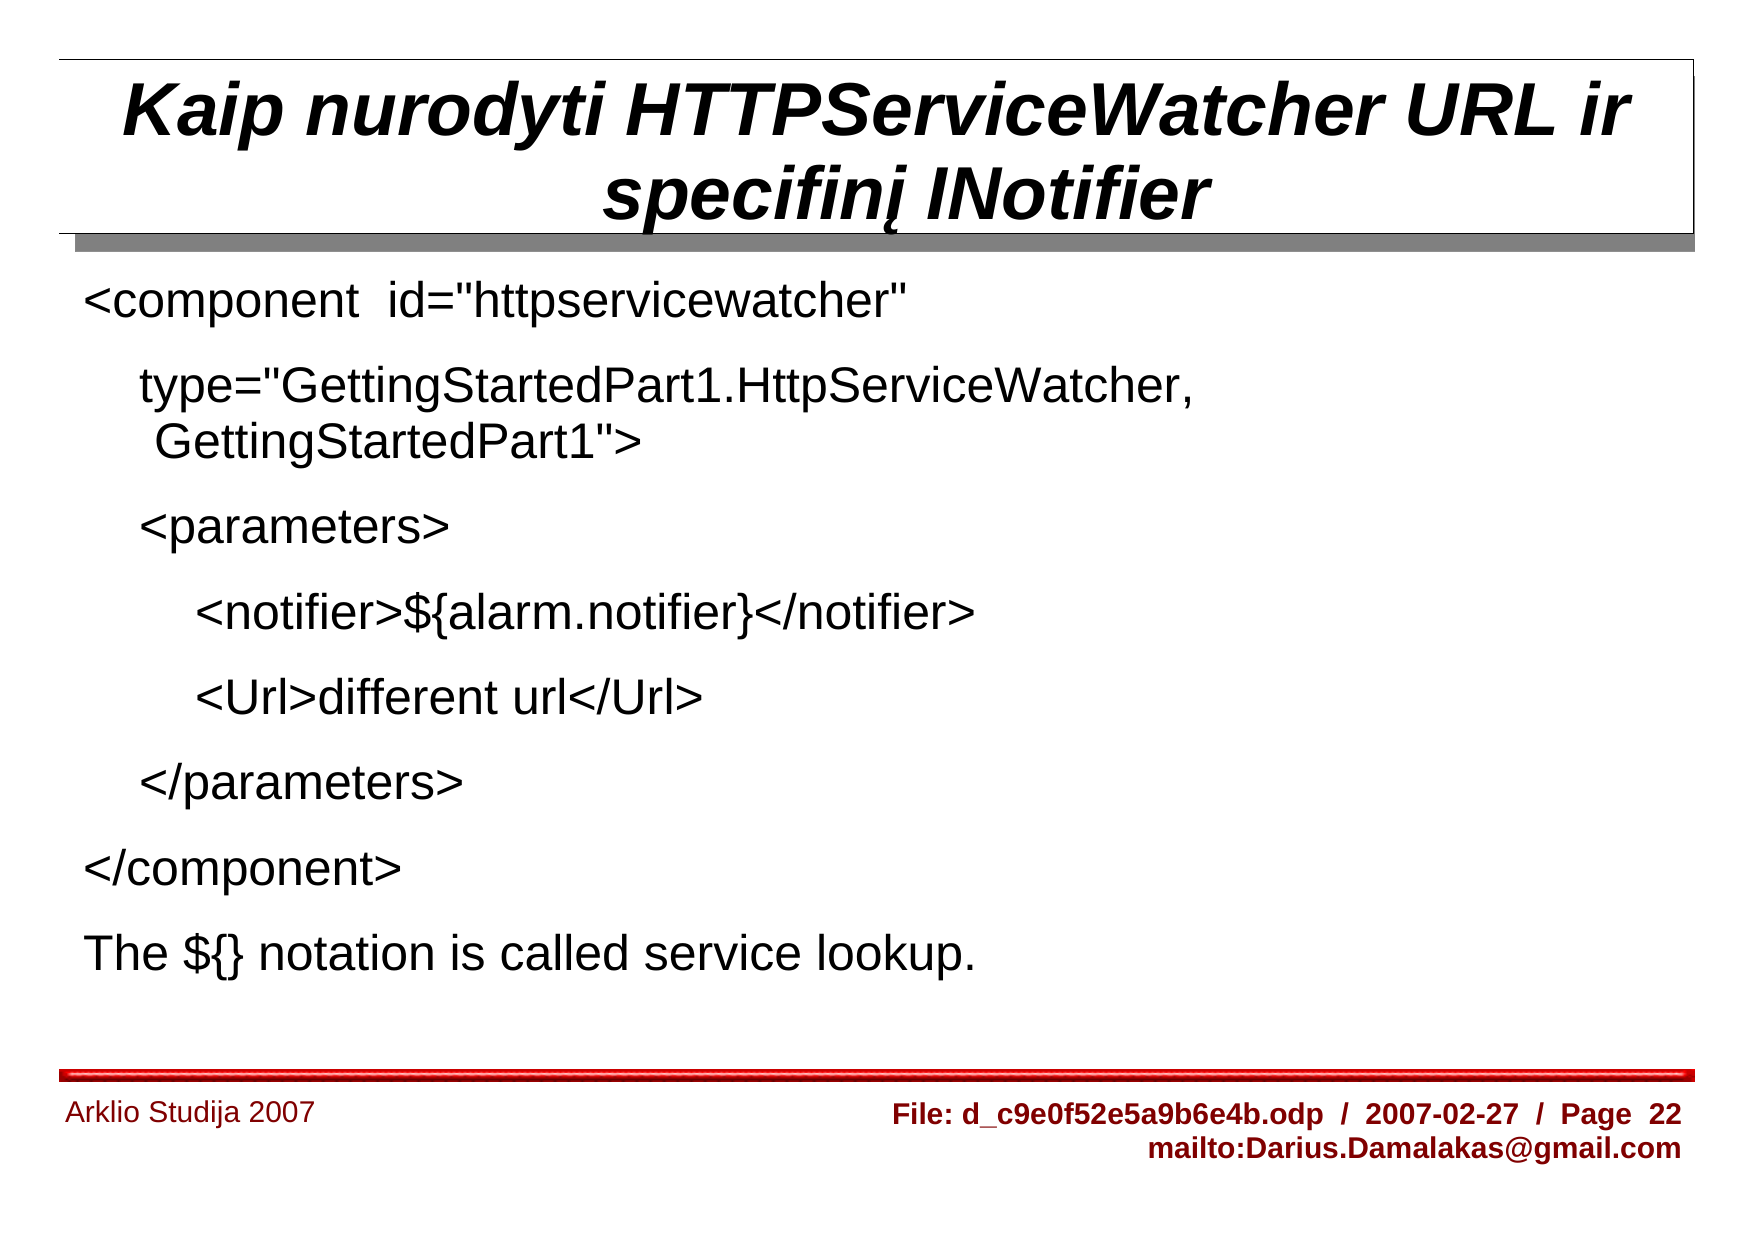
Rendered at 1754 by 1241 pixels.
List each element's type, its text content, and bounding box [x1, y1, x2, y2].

picture [59, 1069, 1695, 1082]
title Kaip nurodyti HTTPServiceWatcher URL ir specifinį INotifier [59, 59, 1695, 244]
list <component id="httpservicewatcher" type="GettingStartedPart1.HttpServiceWatcher, GettingStartedPart1"> <parameters> <notifier>${alarm.notifier}</notifier> <Url>different url</Url> </parameters> </component> The ${} notation is called service lookup. [71, 272, 1695, 1055]
